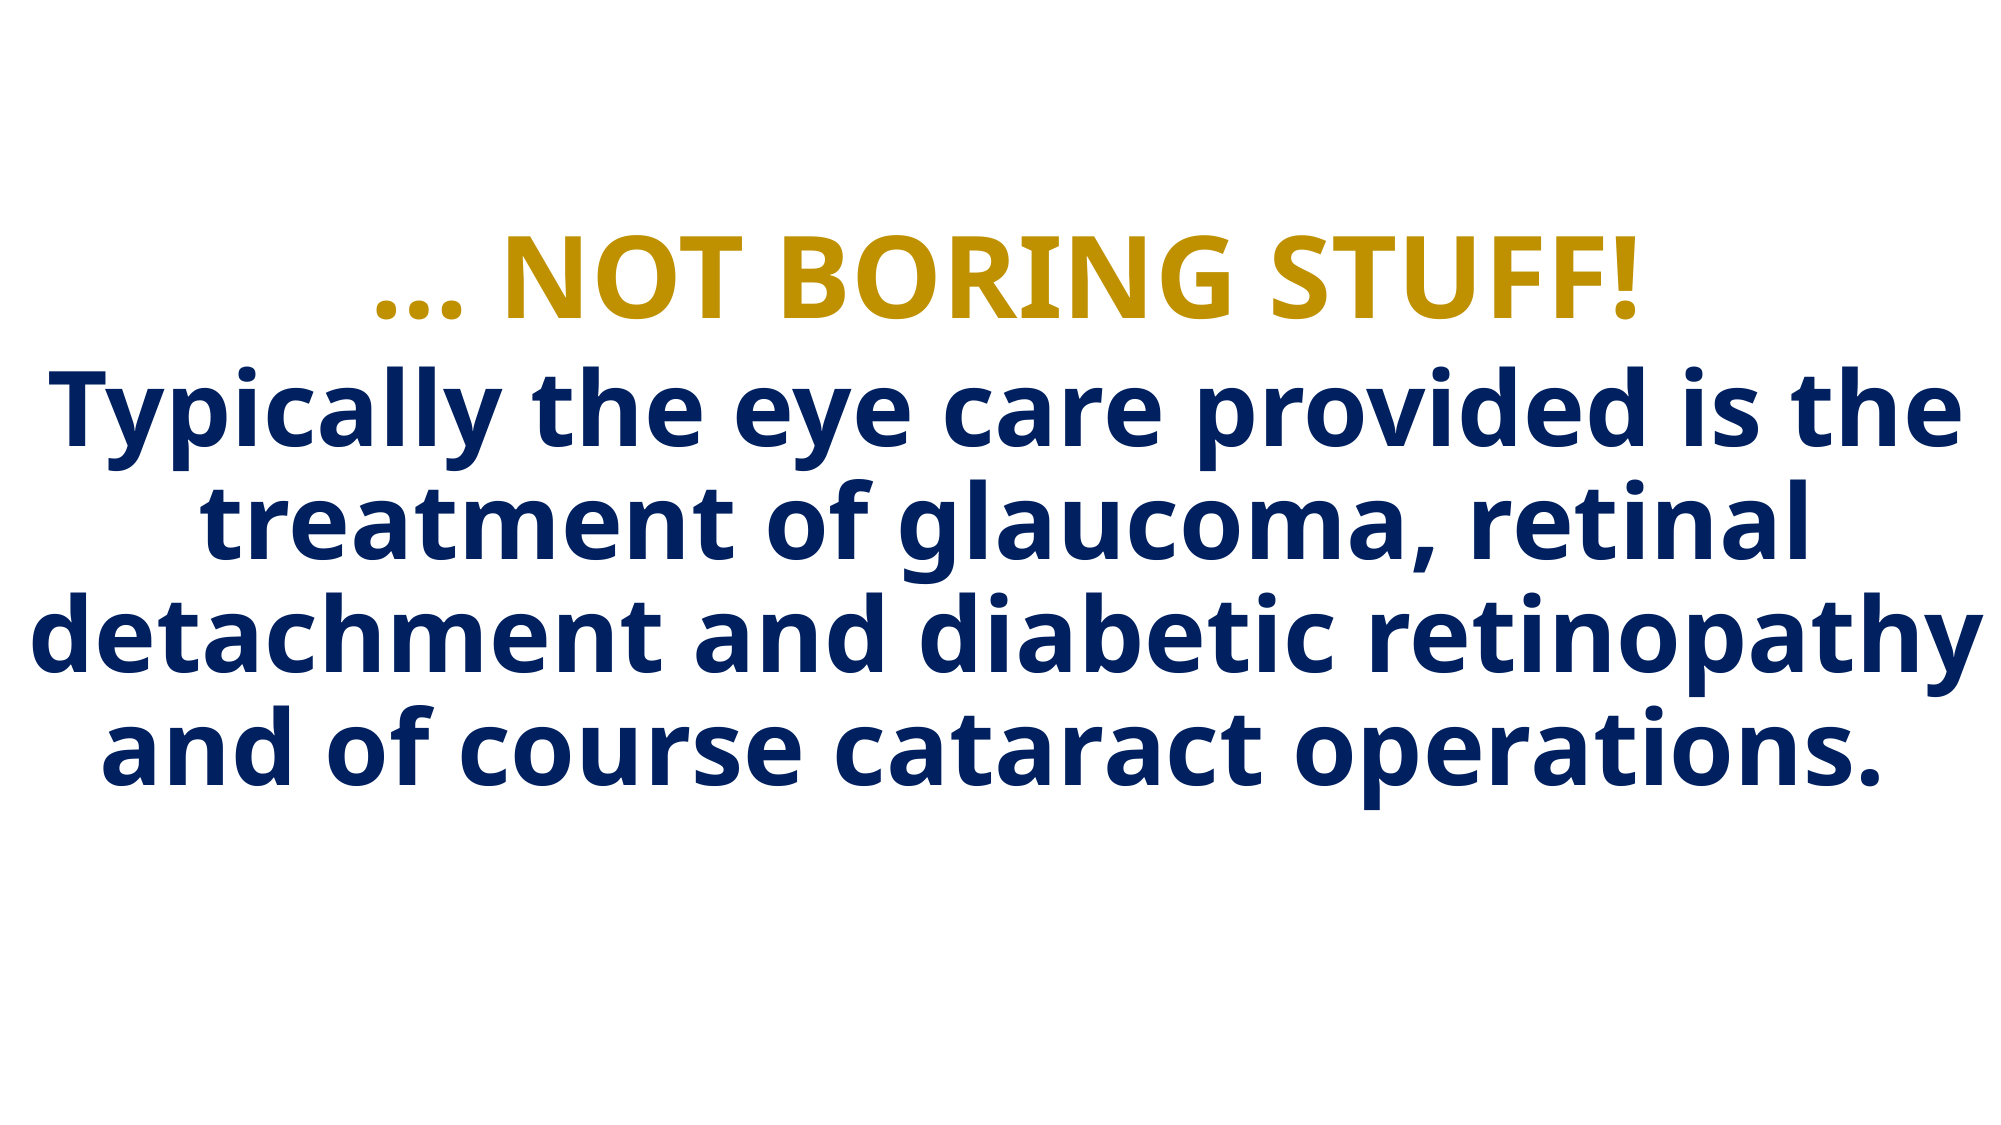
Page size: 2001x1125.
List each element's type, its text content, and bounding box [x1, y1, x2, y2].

title … NOT BORING STUFF! Typically the eye care provided is the treatment of glaucoma, retinal detachment and diabetic retinopathy and of course cataract operations. [13, 183, 2000, 929]
